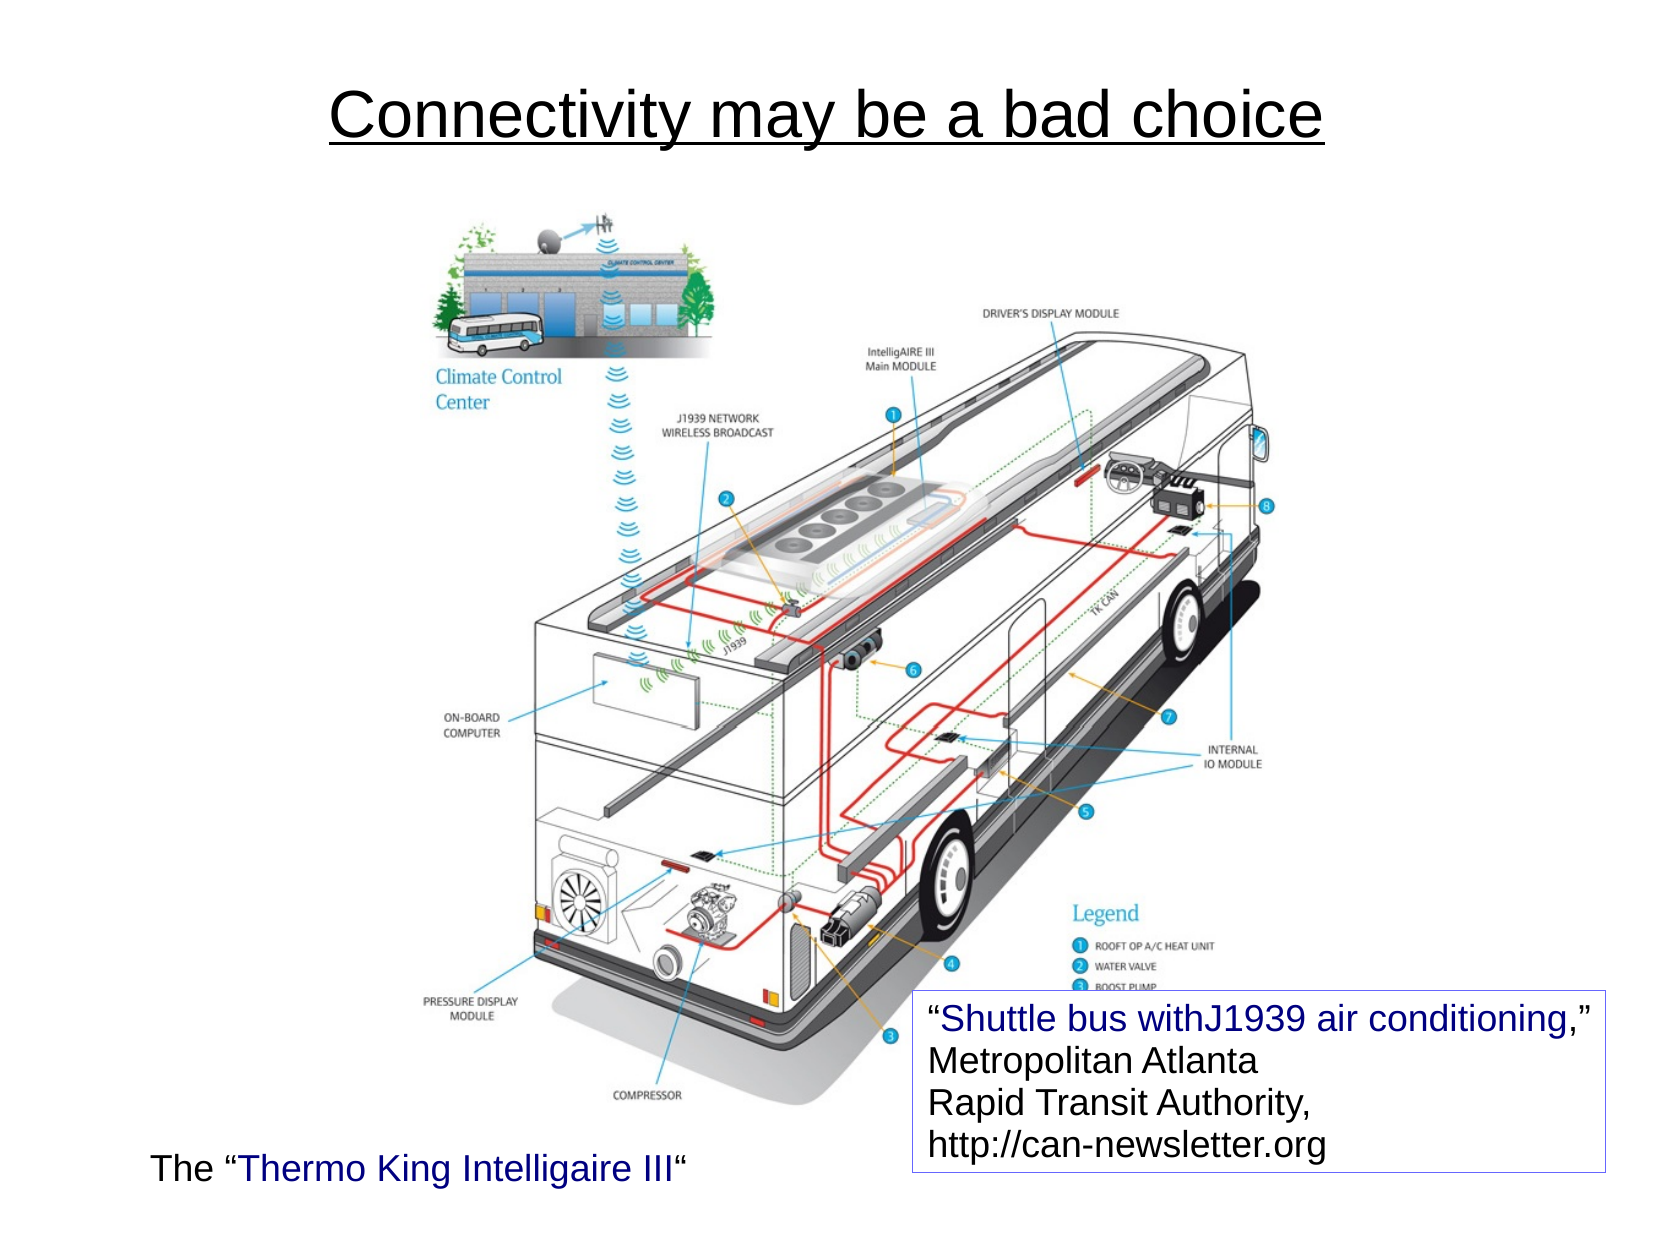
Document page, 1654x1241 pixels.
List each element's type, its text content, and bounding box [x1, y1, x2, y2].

picture [420, 209, 1279, 1111]
title Connectivity may be a bad choice [82, 49, 1571, 181]
text_box “Shuttle bus withJ1939 air conditioning,” Metropolitan Atlanta Rapid Transit Authority, http://can-newsletter.org [912, 990, 1606, 1173]
text_box The “Thermo King Intelligaire III“ [135, 1140, 703, 1197]
